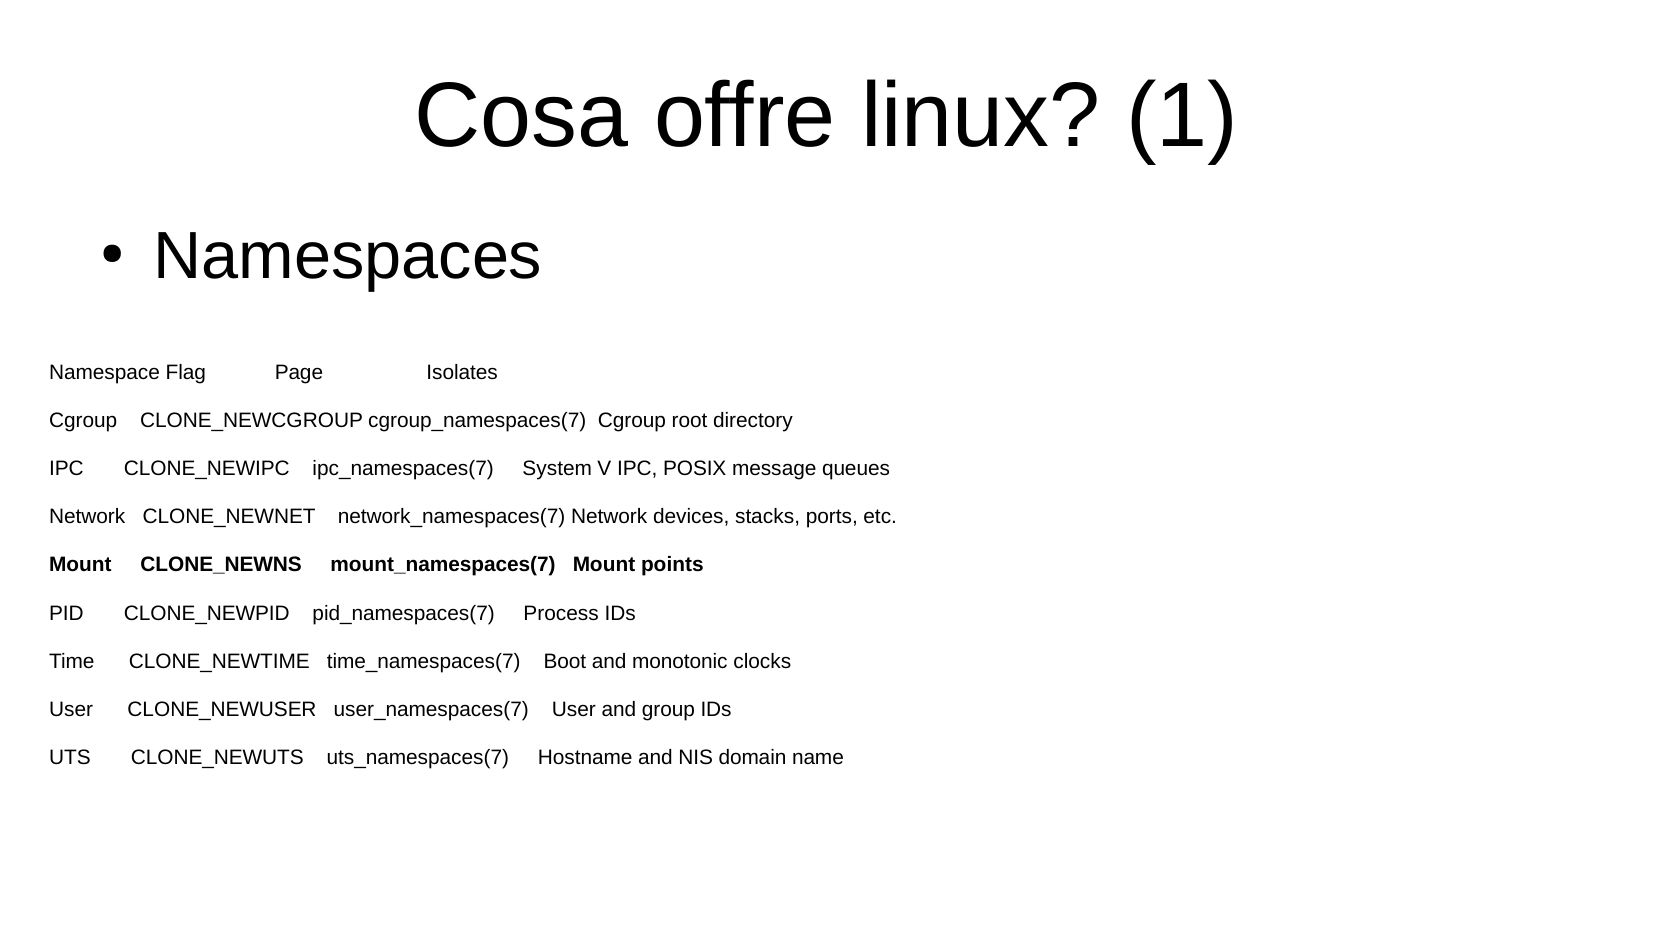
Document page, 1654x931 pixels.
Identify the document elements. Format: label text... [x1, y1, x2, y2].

list Namespaces [82, 217, 1571, 758]
title Cosa offre linux? (1) [82, 37, 1571, 193]
text_box Namespace Flag Page Isolates Cgroup CLONE_NEWCGROUP cgroup_namespaces(7) Cgroup root directory IPC CLONE_NEWIPC ipc_namespaces(7) System V IPC, POSIX message queues Network CLONE_NEWNET network_namespaces(7) Network devices, stacks, ports, etc. Mount CLONE_NEWNS mount_namespaces(7) Mount points PID CLONE_NEWPID pid_namespaces(7) Process IDs Time CLONE_NEWTIME time_namespaces(7) Boot and monotonic clocks User CLONE_NEWUSER user_namespaces(7) User and group IDs UTS CLONE_NEWUTS uts_namespaces(7) Hostname and NIS domain name [0, 353, 927, 867]
